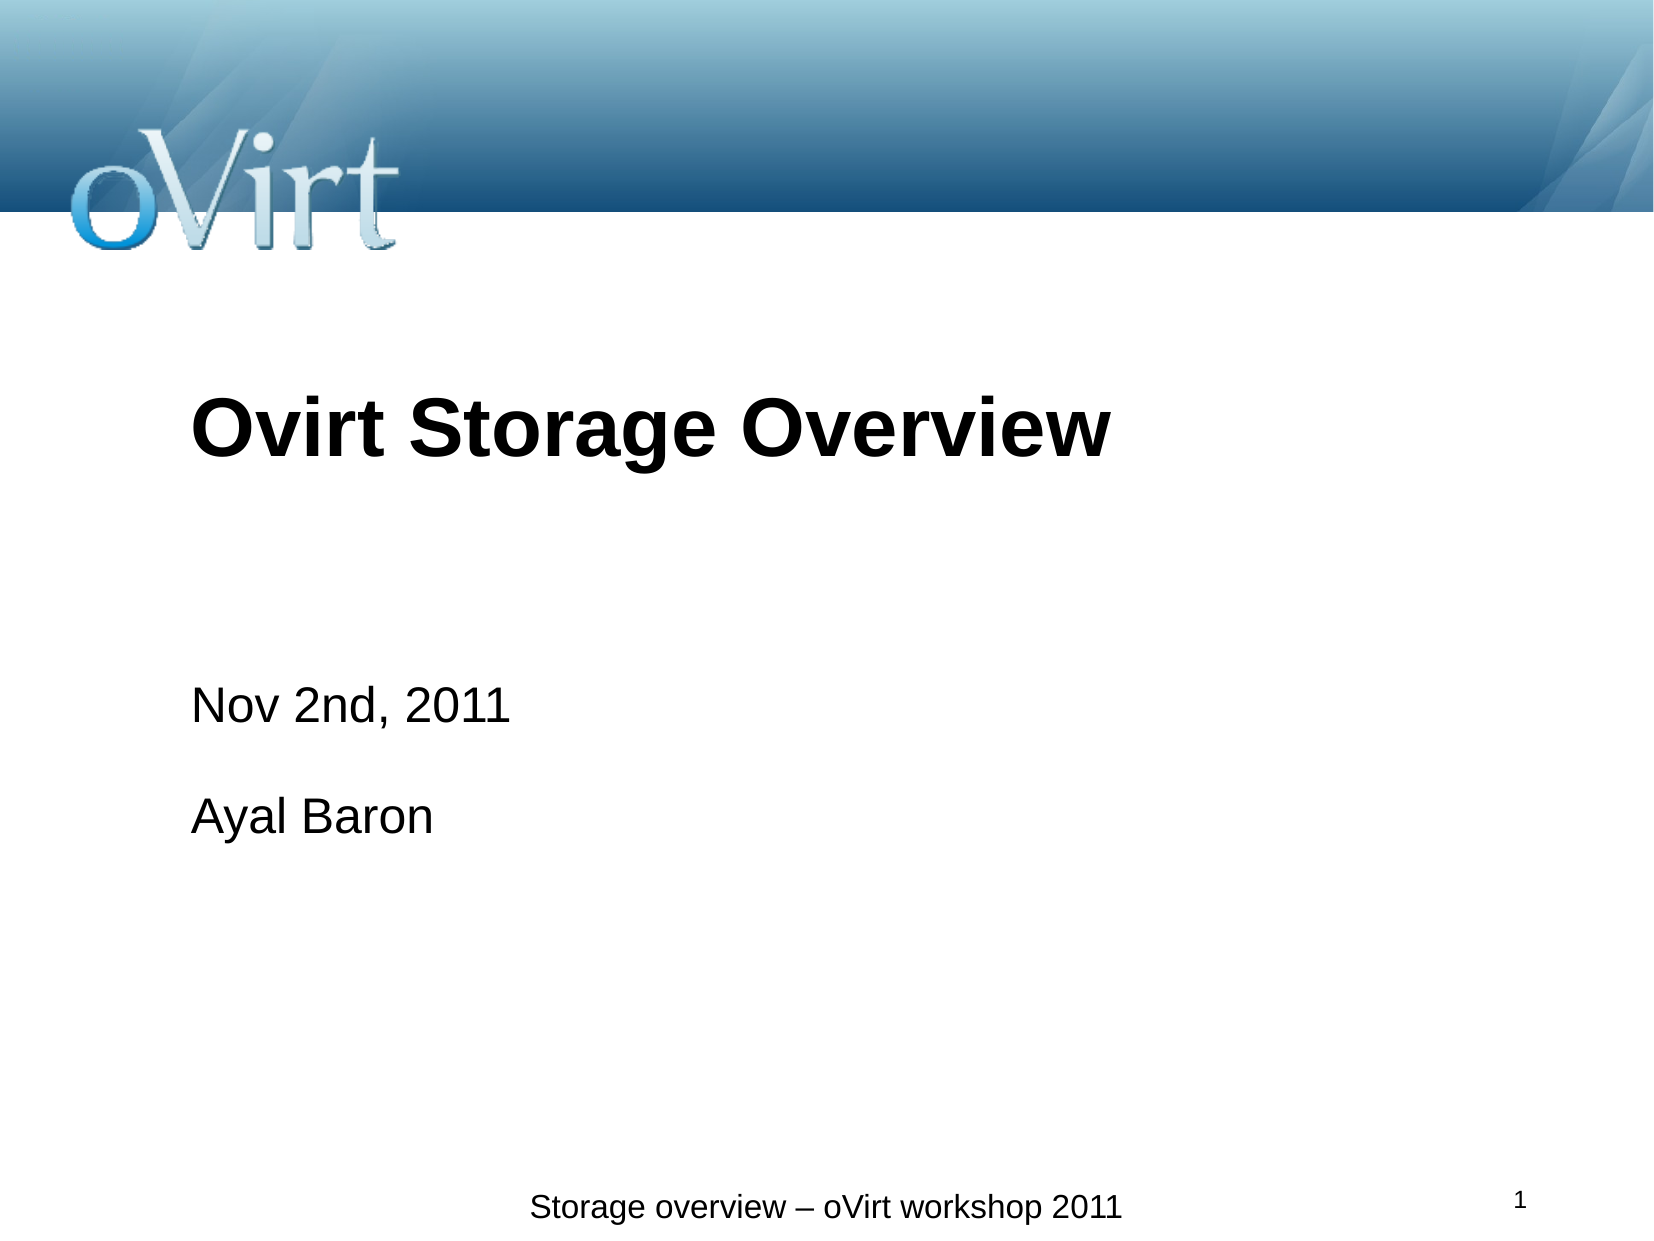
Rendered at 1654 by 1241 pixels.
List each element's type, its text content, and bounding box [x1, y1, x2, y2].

picture [0, 0, 1654, 250]
text_box Nov 2nd, 2011 Ayal Baron [176, 669, 1549, 852]
text_box Ovirt Storage Overview [175, 374, 1549, 510]
